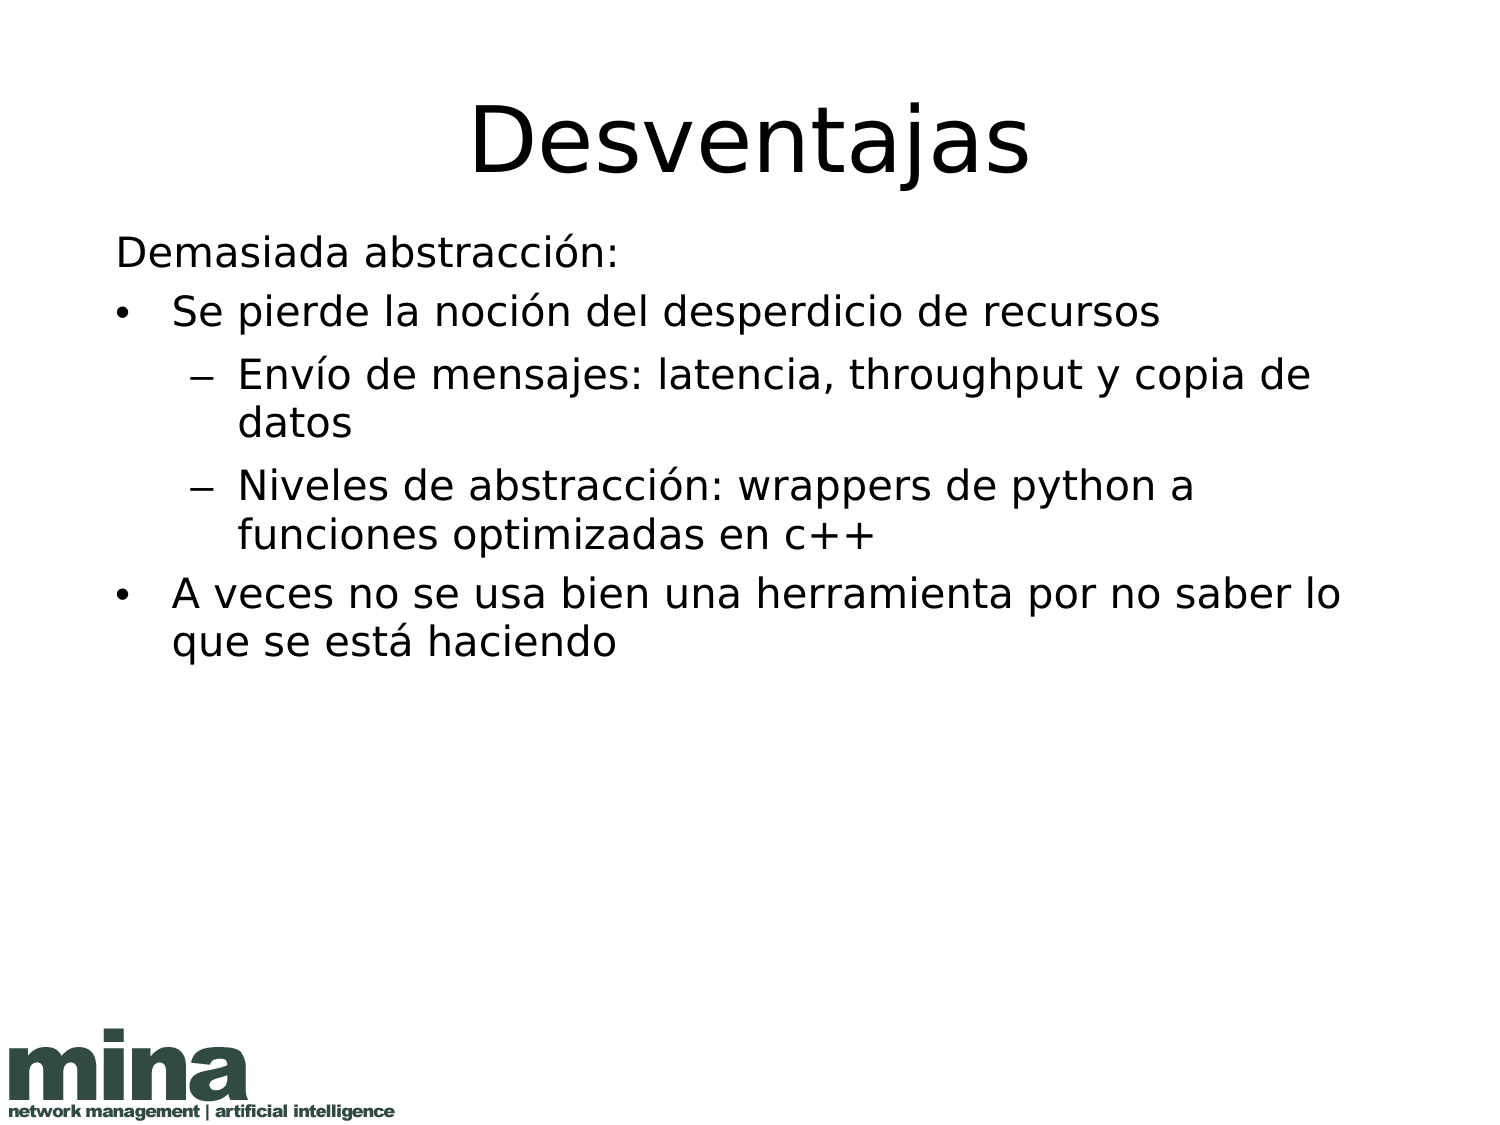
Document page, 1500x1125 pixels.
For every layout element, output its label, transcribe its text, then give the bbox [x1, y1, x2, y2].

title Desventajas [112, 46, 1388, 235]
list Demasiada abstracción: Se pierde la noción del desperdicio de recursos Envío de mensajes: latencia, throughput y copia de datos Niveles de abstracción: wrappers de python a funciones optimizadas en c++ A veces no se usa bien una herramienta por no saber lo que se está haciendo [100, 221, 1376, 959]
picture [0, 1022, 402, 1125]
